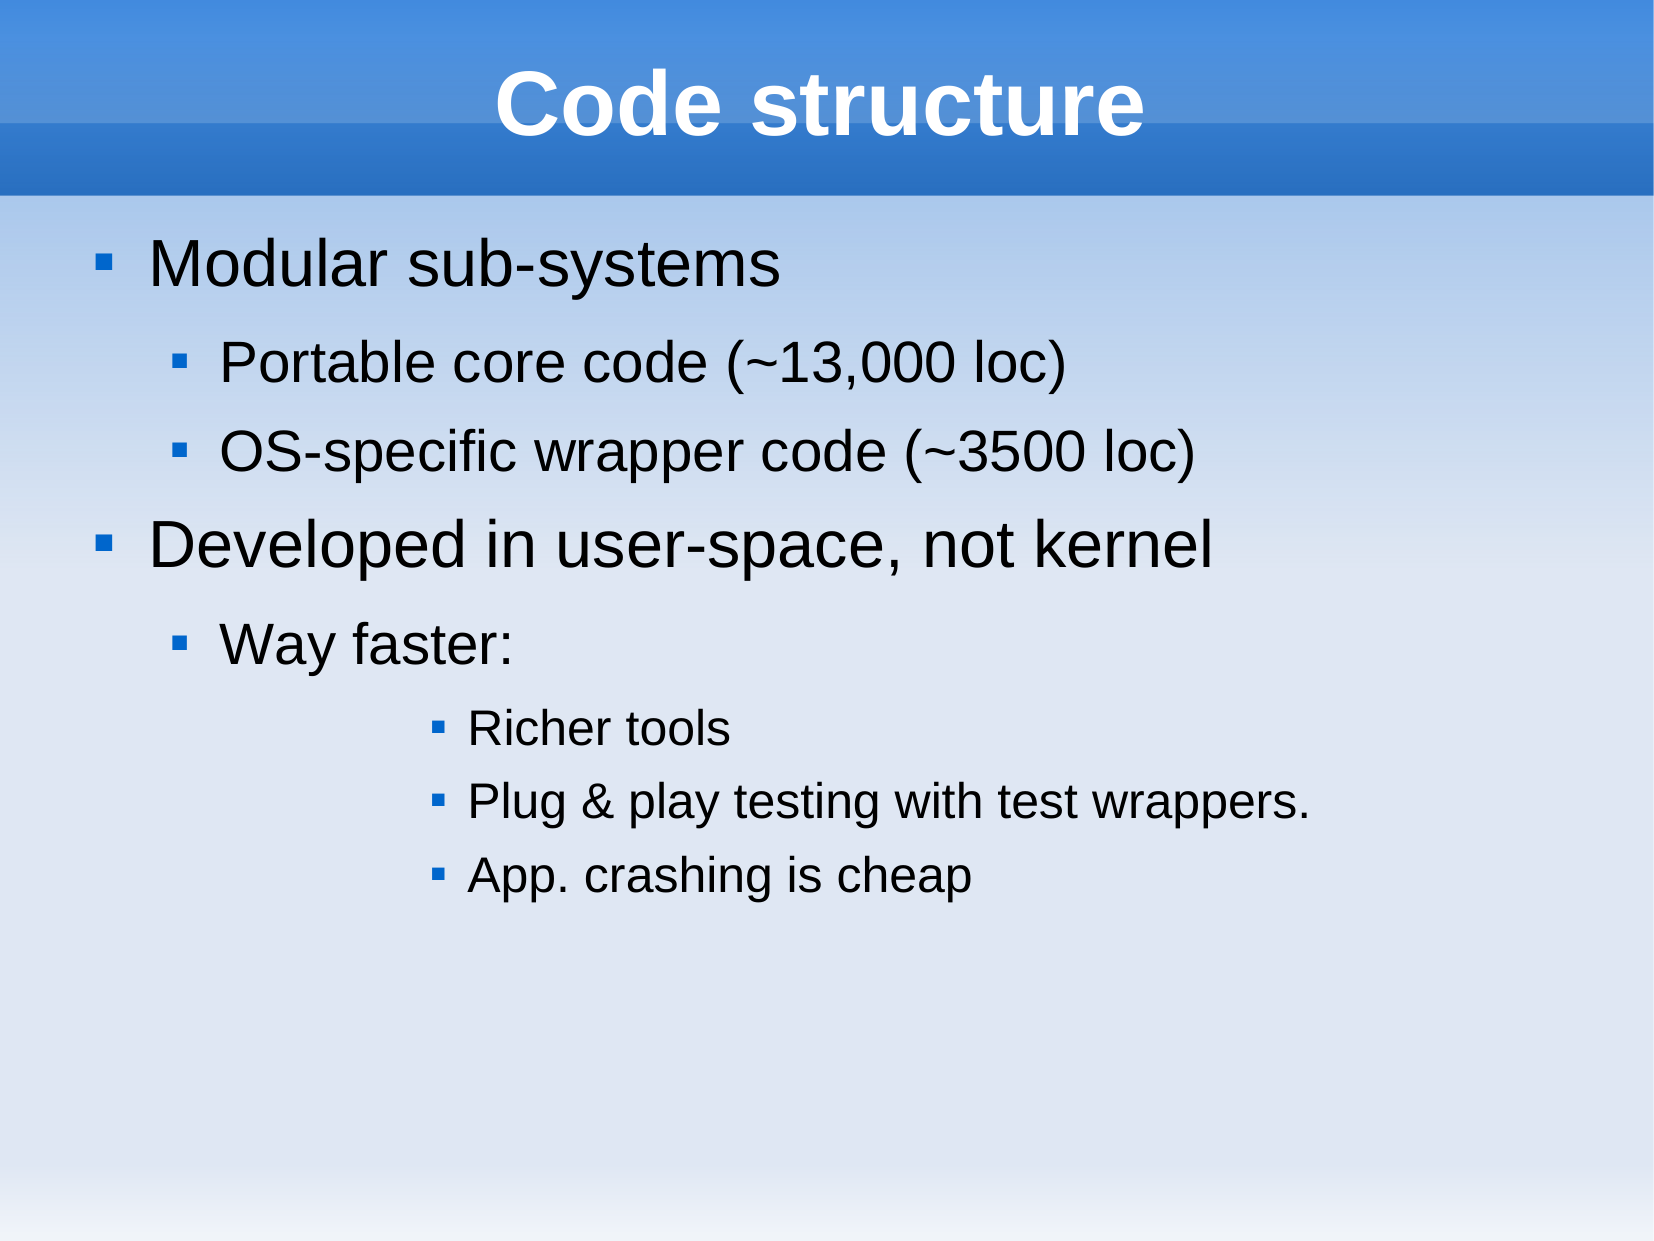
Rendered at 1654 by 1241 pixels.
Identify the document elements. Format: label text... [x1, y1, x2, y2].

picture [0, 0, 1654, 1241]
list Modular sub-systems Portable core code (~13,000 loc) OS-specific wrapper code (~3500 loc) Developed in user-space, not kernel Way faster: Richer tools Plug & play testing with test wrappers. App. crashing is cheap [77, 225, 1566, 1030]
title Code structure [76, 0, 1565, 208]
